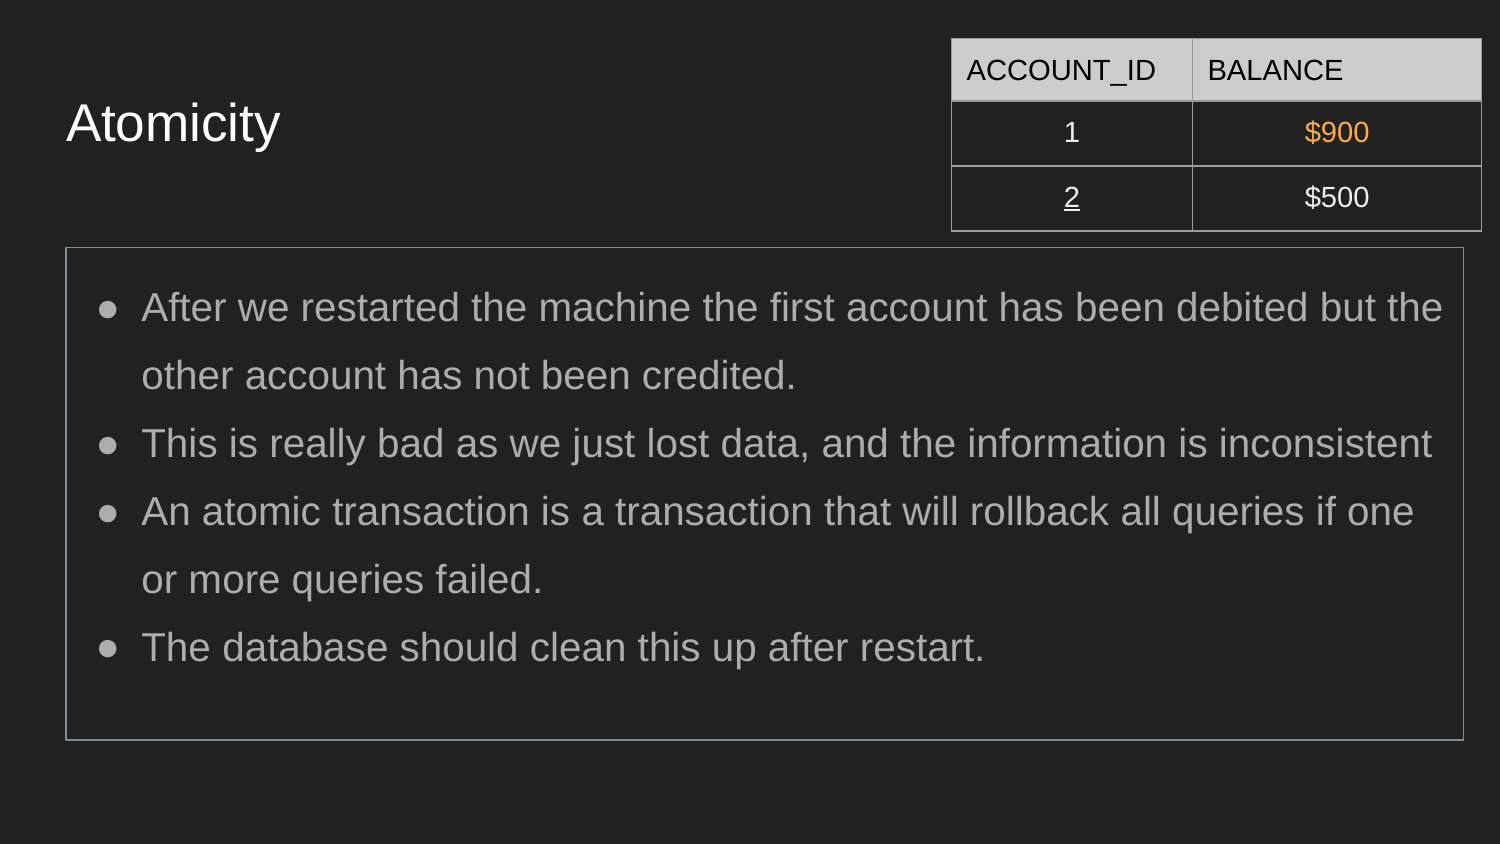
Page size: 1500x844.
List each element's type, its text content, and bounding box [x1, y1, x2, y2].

table_header BALANCE [1193, 39, 1481, 100]
title Atomicity [51, 72, 622, 167]
list After we restarted the machine the first account has been debited but the other account has not been credited. This is really bad as we just lost data, and the information is inconsistent An atomic transaction is a transaction that will rollback all queries if one or more queries failed. The database should clean this up after restart. [65, 247, 1464, 741]
table_cell $900 [1193, 102, 1481, 165]
table_header ACCOUNT_ID [952, 39, 1192, 100]
table_cell 1 [952, 102, 1192, 165]
table_cell $500 [1193, 167, 1481, 230]
table_cell 2 [952, 167, 1192, 230]
